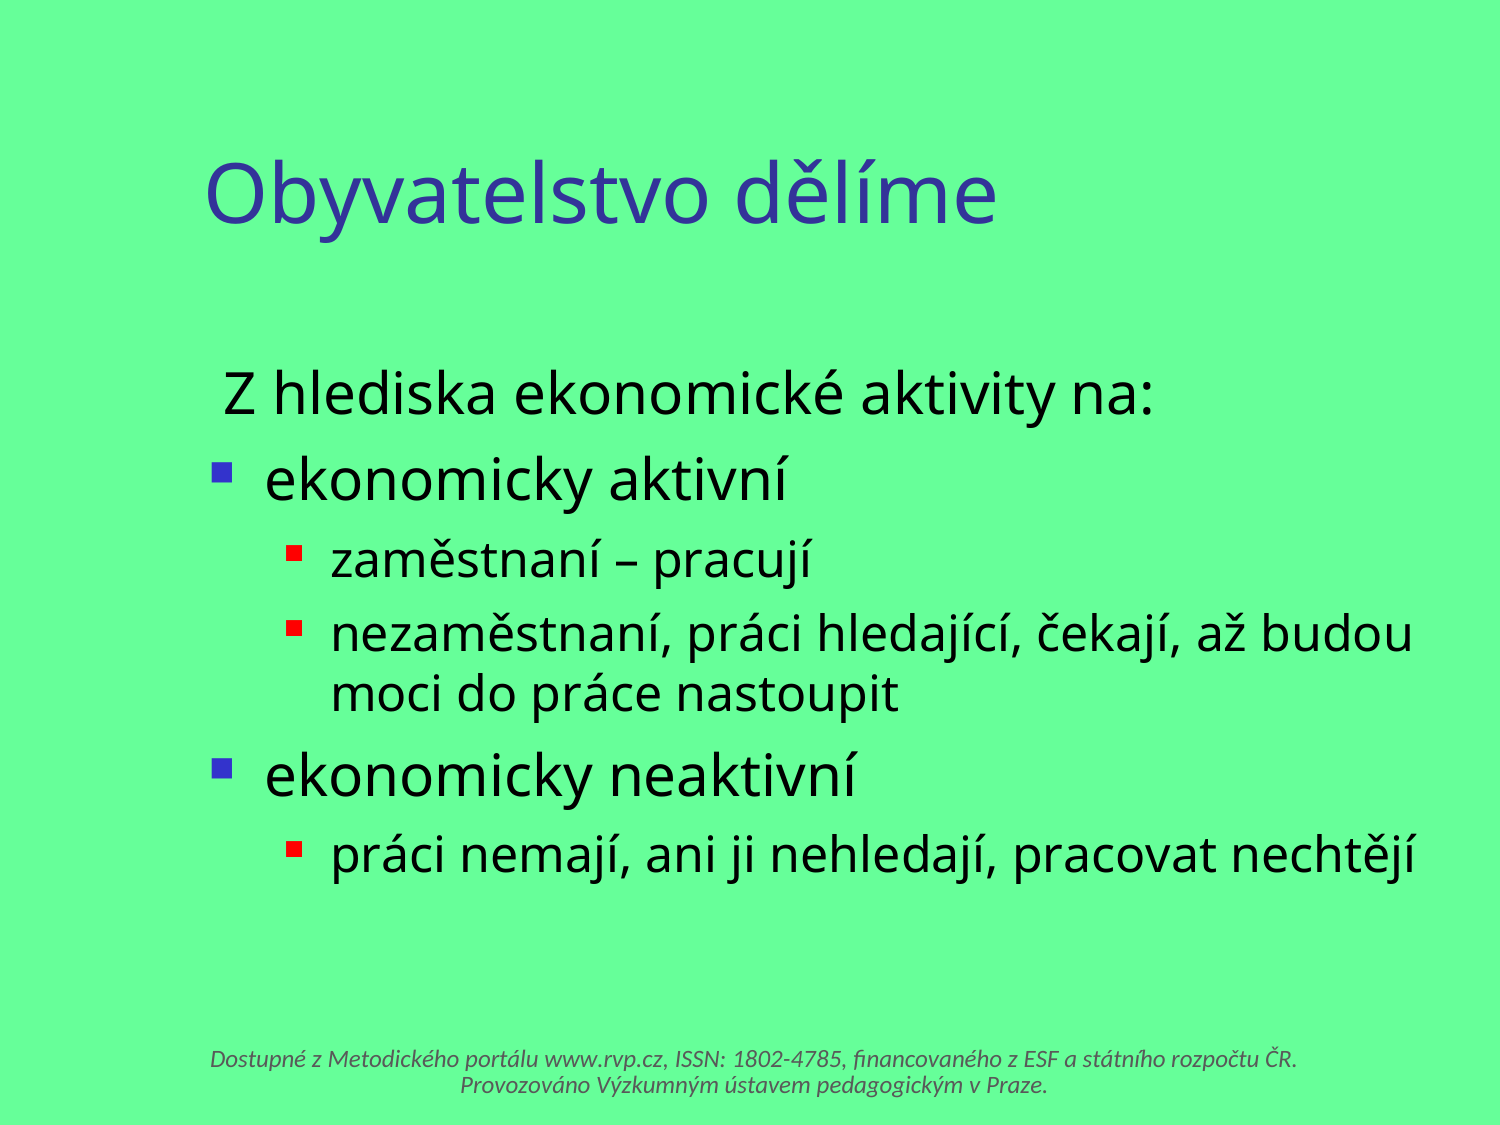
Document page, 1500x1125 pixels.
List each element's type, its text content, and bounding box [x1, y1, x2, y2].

text_box Dostupné z Metodického portálu www.rvp.cz, ISSN: 1802-4785, financovaného z ESF a státního rozpočtu ČR. Provozováno Výzkumným ústavem pedagogickým v Praze. [133, 1042, 1377, 1103]
title Obyvatelstvo dělíme [188, 7, 1468, 248]
list Z hlediska ekonomické aktivity na: ekonomicky aktivní zaměstnaní – pracují nezaměstnaní, práci hledající, čekají, až budou moci do práce nastoupit ekonomicky neaktivní práci nemají, ani ji nehledají, pracovat nechtějí [193, 348, 1469, 1024]
